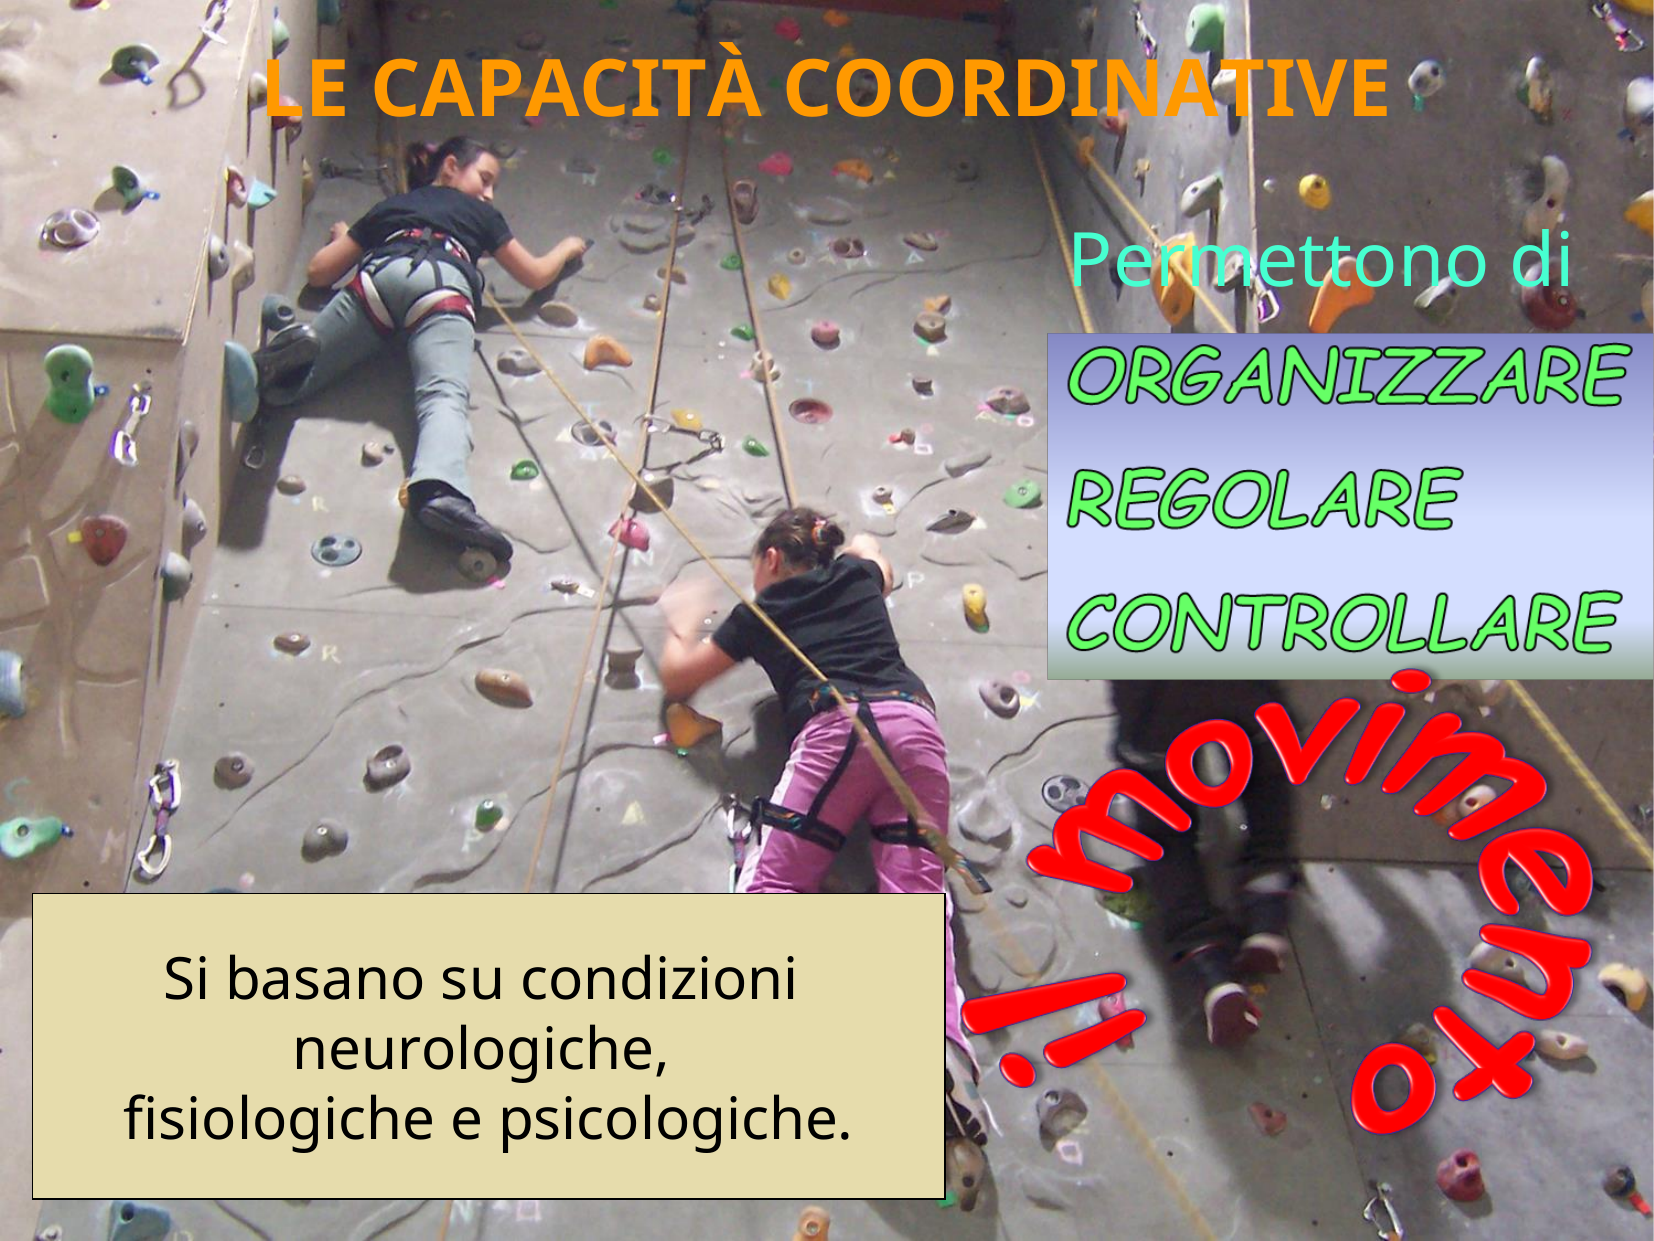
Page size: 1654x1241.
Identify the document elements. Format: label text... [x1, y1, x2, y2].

picture [0, 0, 1654, 1241]
text_box LE CAPACITÀ COORDINATIVE [124, 0, 1530, 189]
text_box Permettono di [878, 203, 1654, 309]
text_box Si basano su condizioni neurologiche, fisiologiche e psicologiche. [32, 893, 902, 1199]
